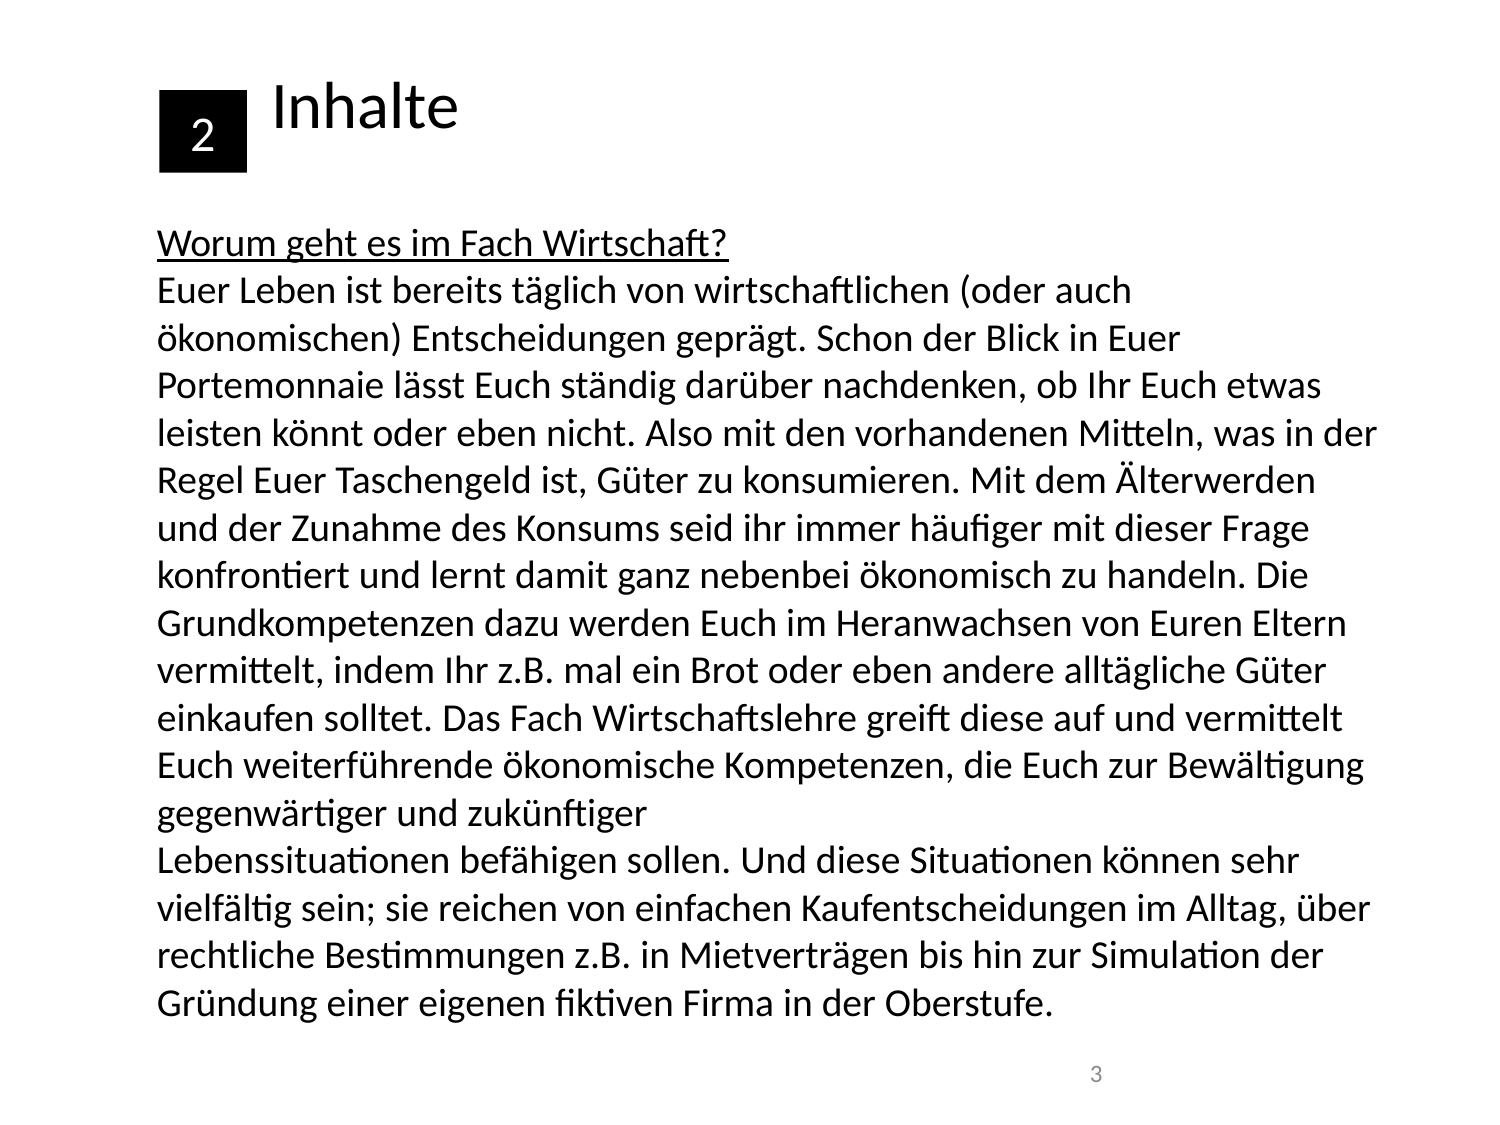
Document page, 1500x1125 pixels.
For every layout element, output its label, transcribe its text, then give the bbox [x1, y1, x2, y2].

text_box 2 [159, 90, 247, 173]
text_box Inhalte [256, 54, 1471, 221]
text_box Worum geht es im Fach Wirtschaft? Euer Leben ist bereits täglich von wirtschaftlichen (oder auch ökonomischen) Entscheidungen geprägt. Schon der Blick in Euer Portemonnaie lässt Euch ständig darüber nachdenken, ob Ihr Euch etwas leisten könnt oder eben nicht. Also mit den vorhandenen Mitteln, was in der Regel Euer Taschengeld ist, Güter zu konsumieren. Mit dem Älterwerden und der Zunahme des Konsums seid ihr immer häufiger mit dieser Frage konfrontiert und lernt damit ganz nebenbei ökonomisch zu handeln. Die Grundkompetenzen dazu werden Euch im Heranwachsen von Euren Eltern vermittelt, indem Ihr z.B. mal ein Brot oder eben andere alltägliche Güter einkaufen solltet. Das Fach Wirtschaftslehre greift diese auf und vermittelt Euch weiterführende ökonomische Kompetenzen, die Euch zur Bewältigung gegenwärtiger und zukünftiger Lebenssituationen befähigen sollen. Und diese Situationen können sehr vielfältig sein; sie reichen von einfachen Kaufentscheidungen im Alltag, über rechtliche Bestimmungen z.B. in Mietverträgen bis hin zur Simulation der Gründung einer eigenen fiktiven Firma in der Oberstufe. [141, 209, 1400, 1040]
